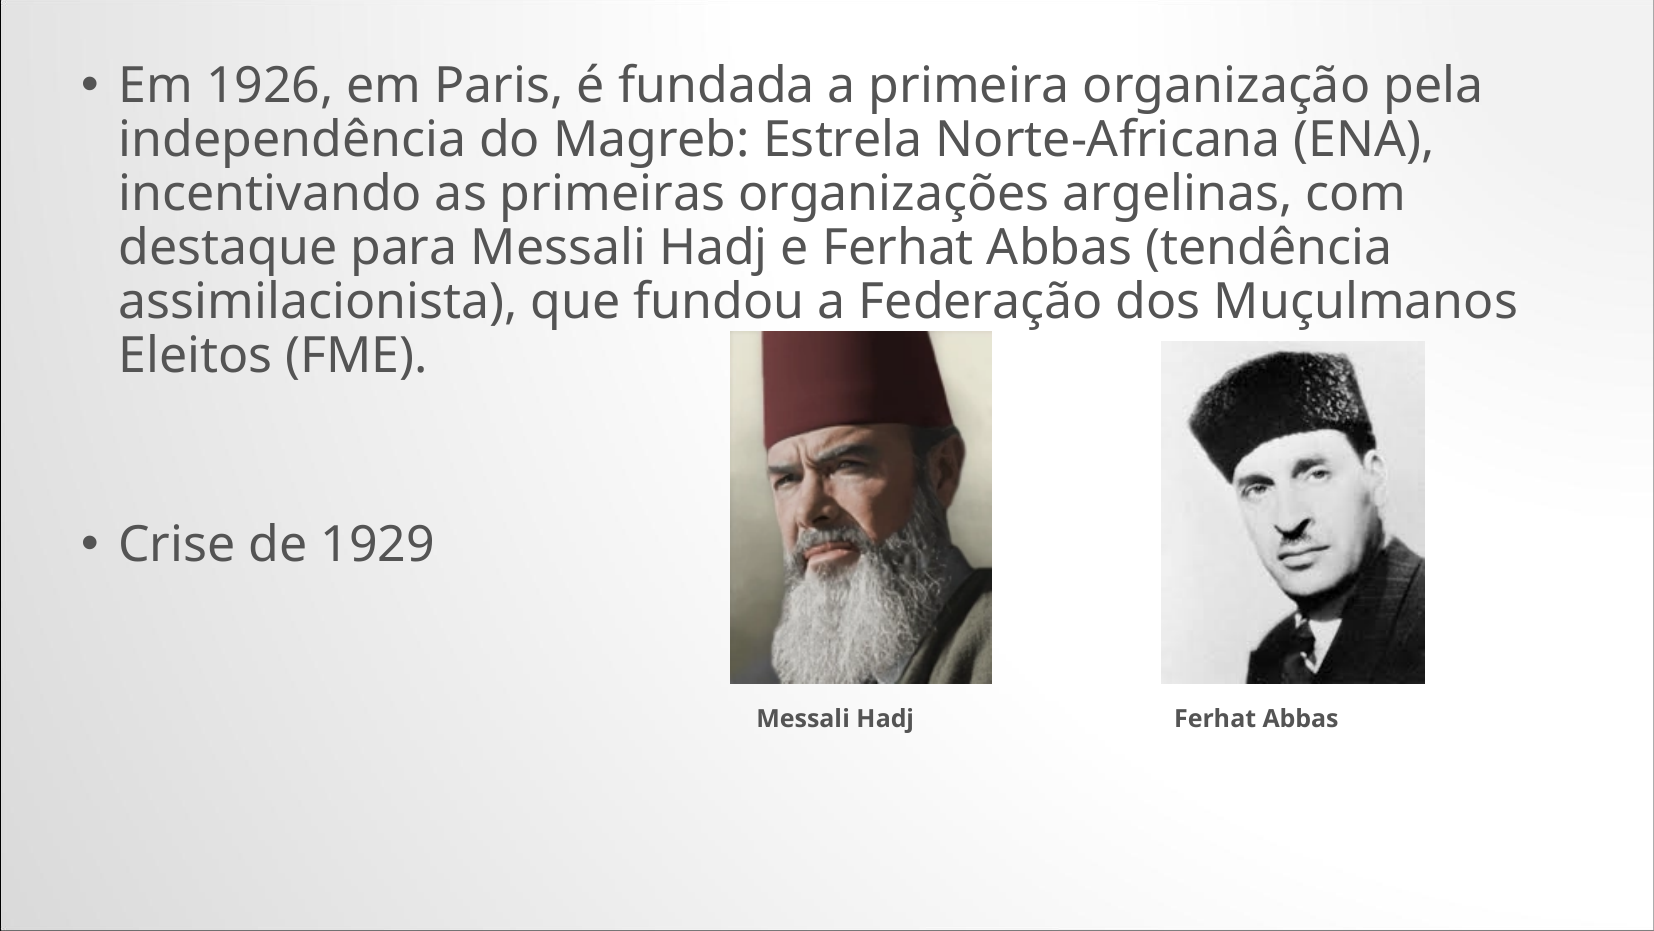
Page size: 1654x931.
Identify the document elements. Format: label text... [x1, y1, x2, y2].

text_box Em 1926, em Paris, é fundada a primeira organização pela independência do Magreb: Estrela Norte-Africana (ENA), incentivando as primeiras organizações argelinas, com destaque para Messali Hadj e Ferhat Abbas (tendência assimilacionista), que fundou a Federação dos Muçulmanos Eleitos (FME). Crise de 1929 [59, 51, 1625, 834]
text_box Ferhat Abbas [1159, 694, 1441, 757]
picture [0, 0, 1654, 931]
text_box Messali Hadj [741, 694, 1001, 757]
